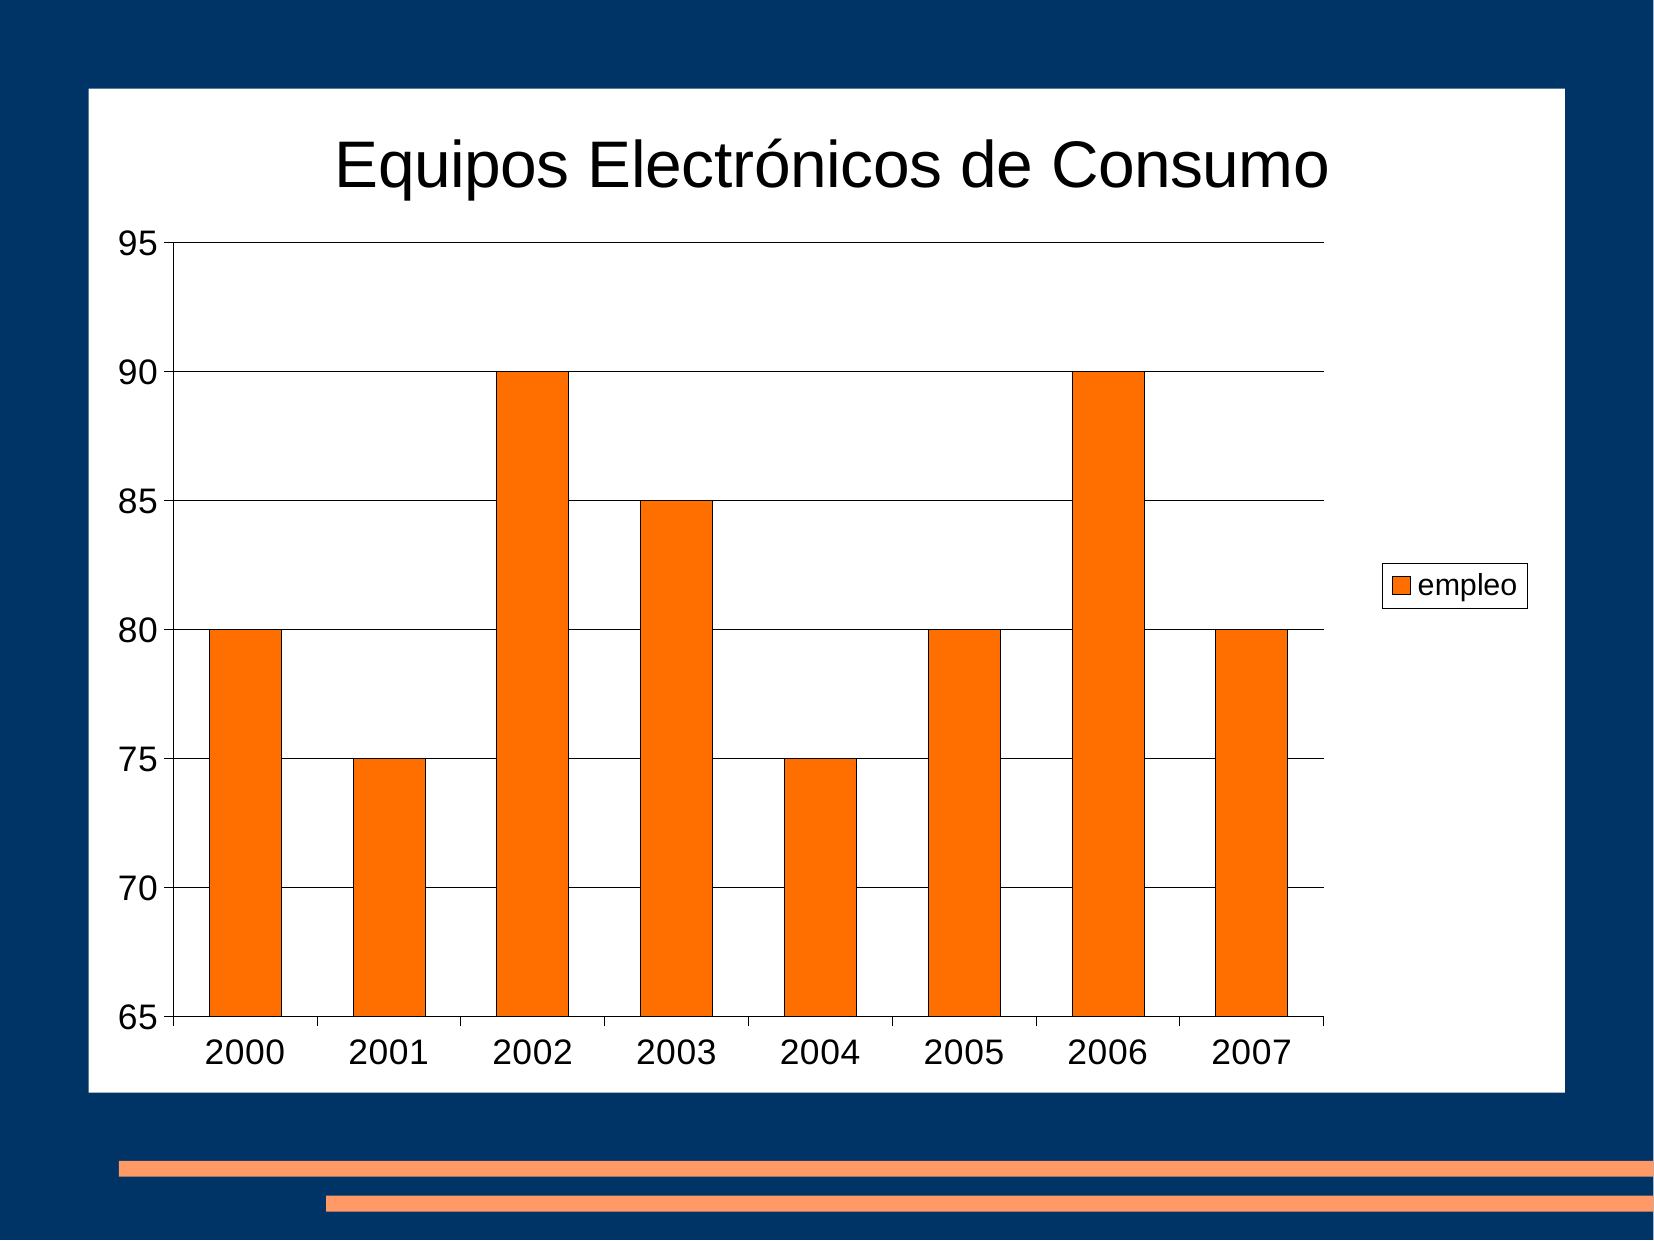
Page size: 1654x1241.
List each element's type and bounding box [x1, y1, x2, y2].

chart [88, 88, 1565, 1093]
